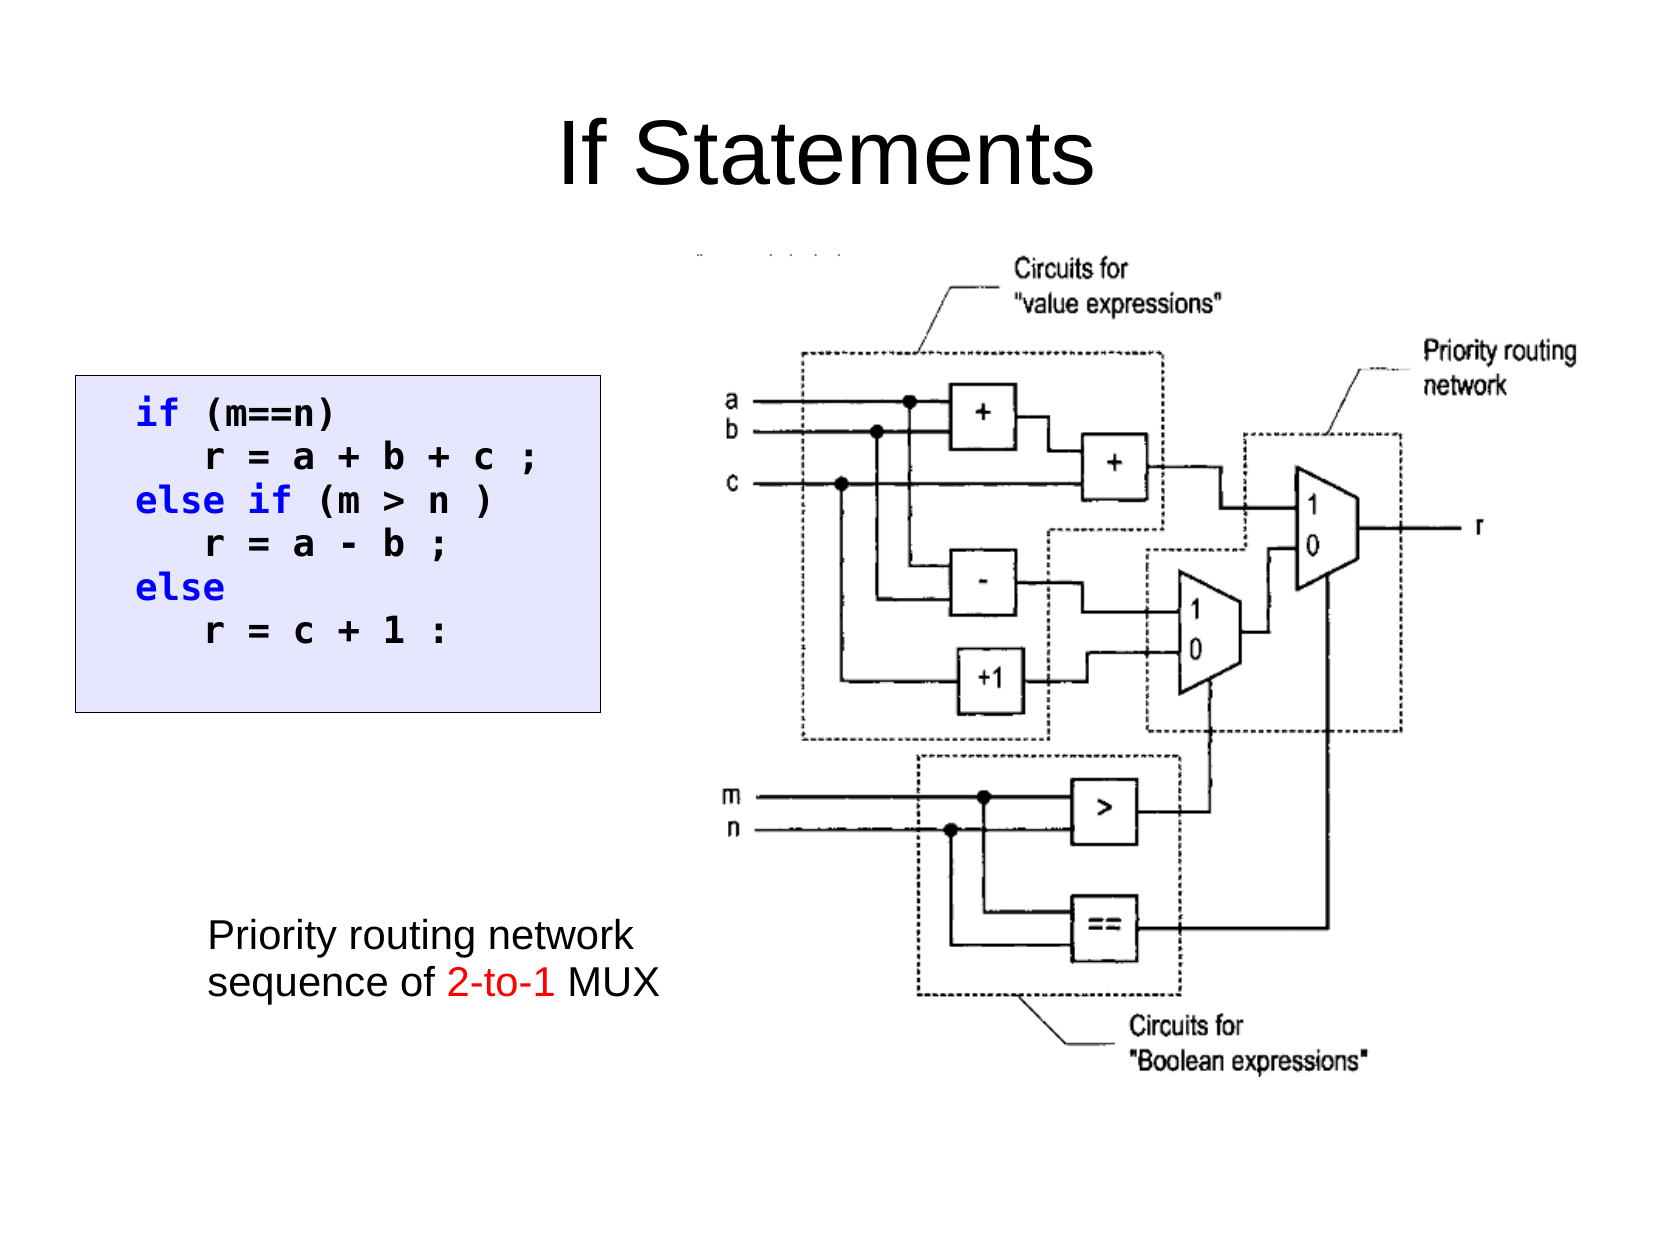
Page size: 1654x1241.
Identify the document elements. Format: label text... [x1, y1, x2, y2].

picture [693, 253, 1587, 1088]
text_box if (m==n) r = a + b + c ; else if (m > n ) r = a - b ; else r = c + 1 : [75, 375, 601, 713]
title If Statements [82, 49, 1571, 257]
text_box Priority routing network sequence of 2-to-1 MUX [192, 904, 713, 1013]
